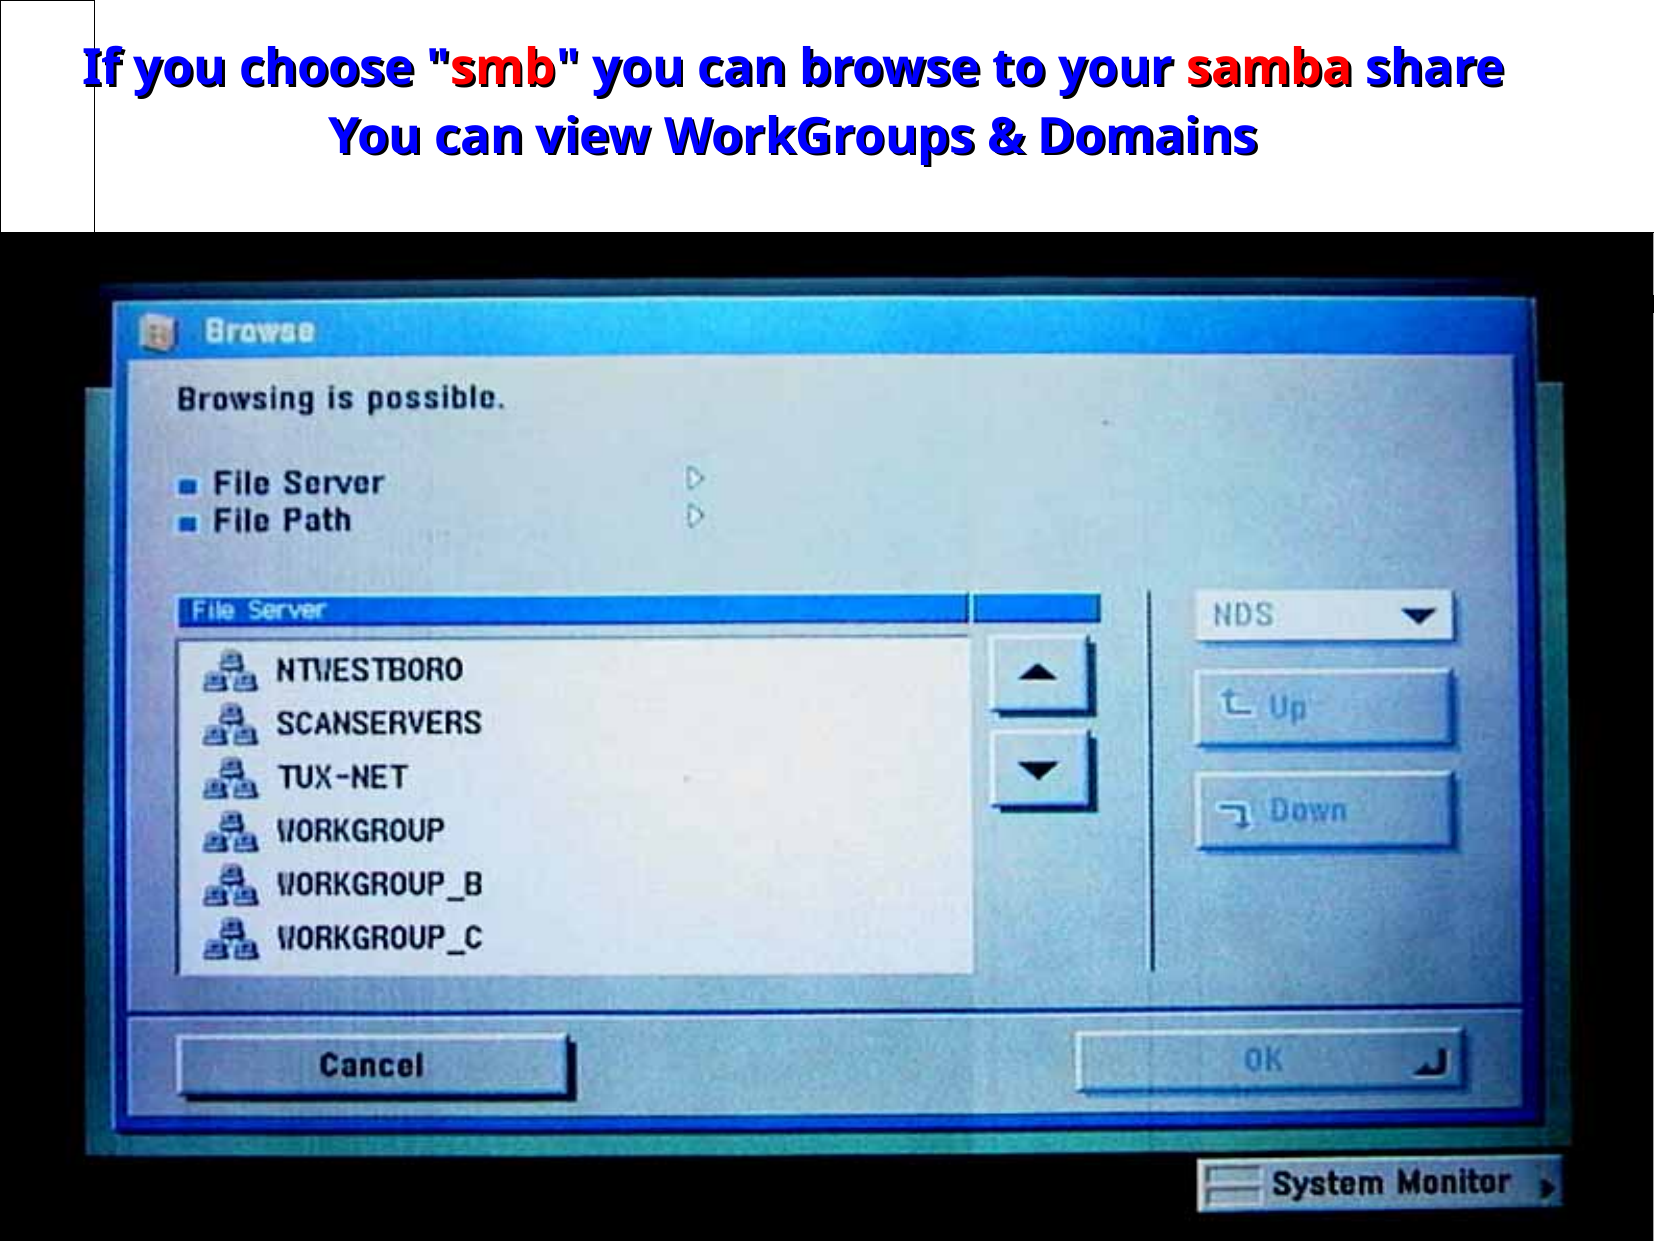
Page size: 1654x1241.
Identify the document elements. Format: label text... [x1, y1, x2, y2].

text_box If you choose "smb" you can browse to your samba share You can view WorkGroups & Domains [27, 31, 1560, 219]
picture [0, 232, 1654, 1241]
